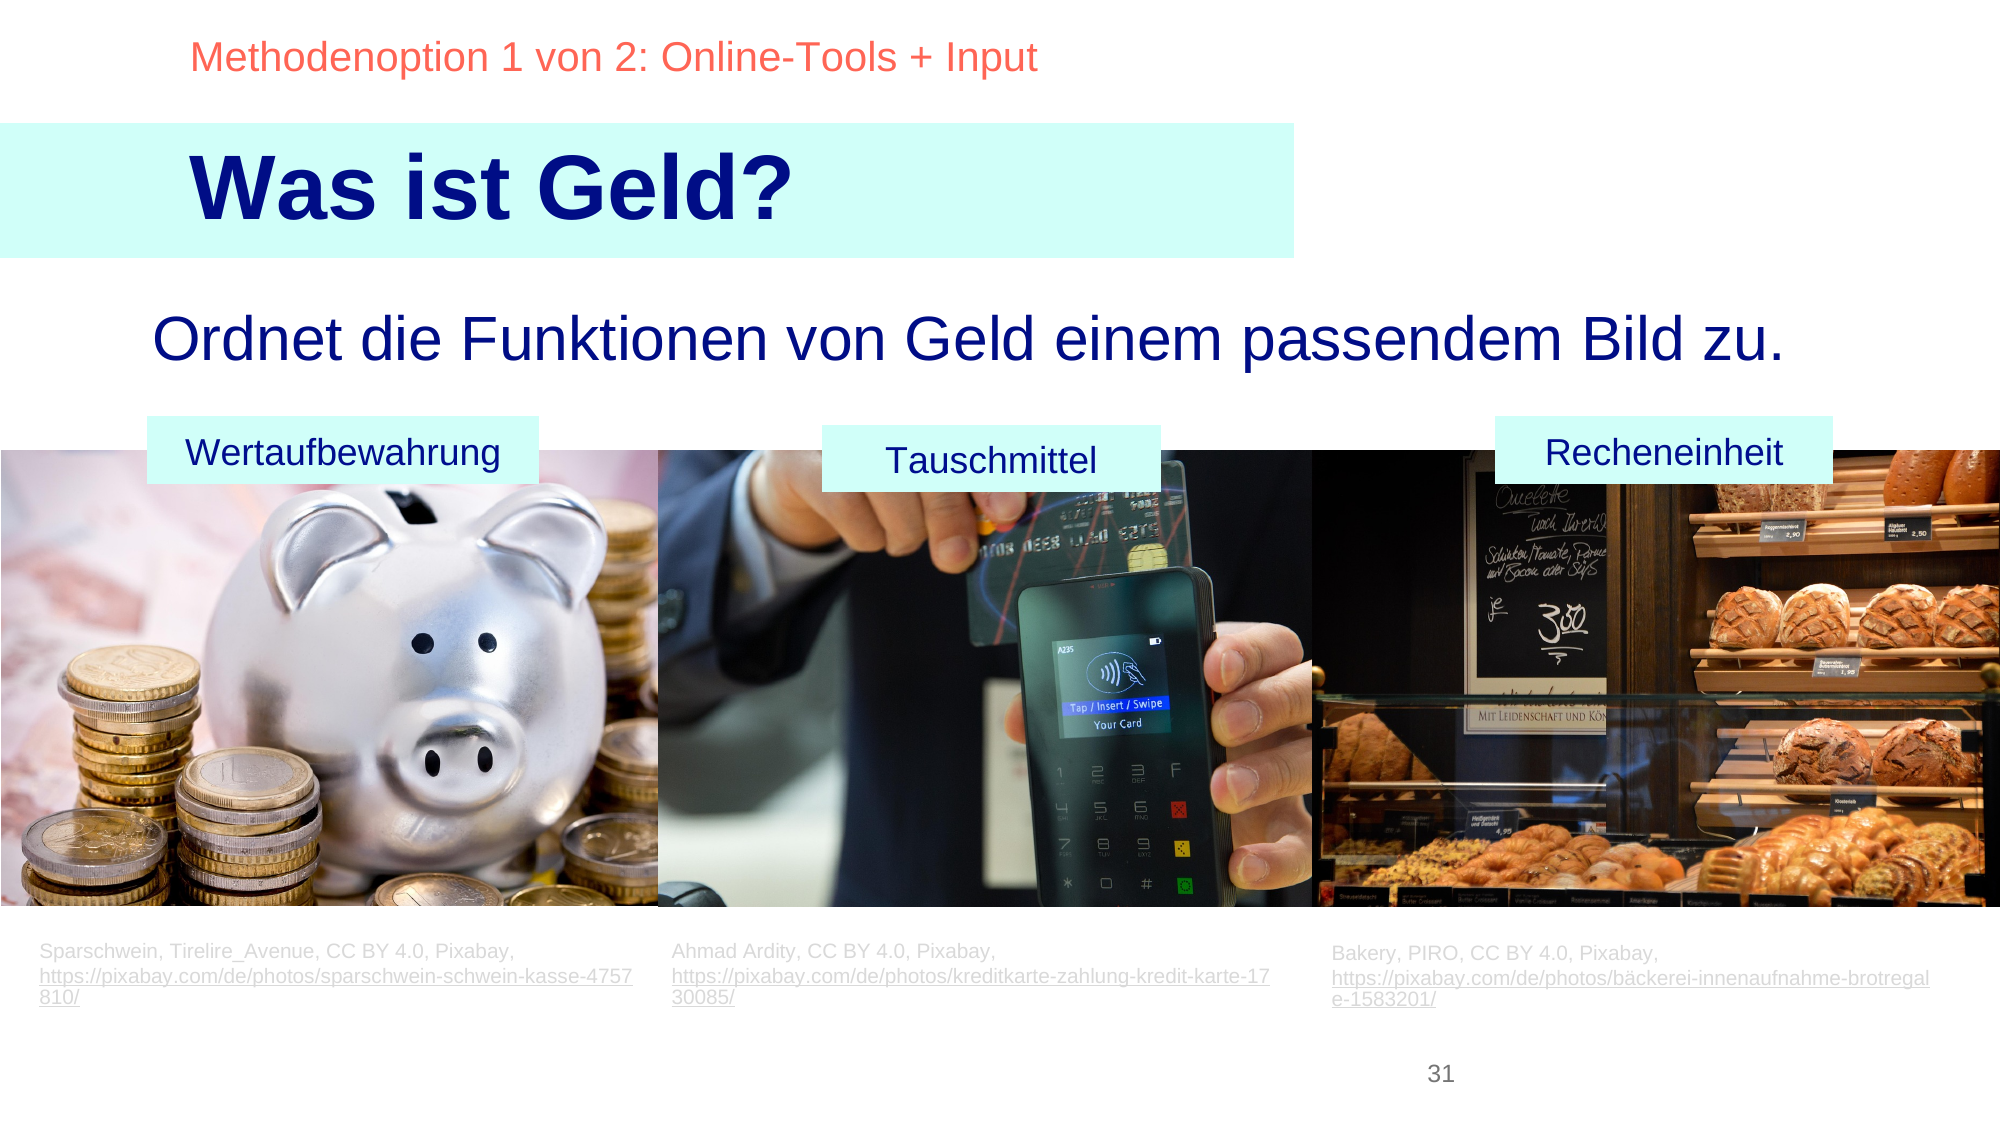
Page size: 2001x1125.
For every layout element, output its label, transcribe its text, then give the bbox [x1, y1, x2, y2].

list Ordnet die Funktionen von Geld einem passendem Bild zu. [137, 299, 1863, 428]
list Methodenoption 1 von 2: Online-Tools + Input [137, 27, 1119, 107]
text_box Wertaufbewahrung [147, 416, 539, 484]
text_box Recheneinheit [1495, 416, 1833, 484]
text_box Sparschwein, Tirelire_Avenue, CC BY 4.0, Pixabay, https://pixabay.com/de/photos/sparschwein-schwein-kasse-4757810/ [24, 930, 656, 1022]
text_box Ahmad Ardity, CC BY 4.0, Pixabay, https://pixabay.com/de/photos/kreditkarte-zahlung-kredit-karte-1730085/ [656, 930, 1290, 1022]
text_box Tauschmittel [822, 425, 1161, 492]
text_box Bakery, PIRO, CC BY 4.0, Pixabay, https://pixabay.com/de/photos/bäckerei-innenaufnahme-brotregale-1583201/ [1316, 931, 1949, 1023]
picture [1, 450, 2000, 907]
list Was ist Geld? [137, 129, 1093, 258]
